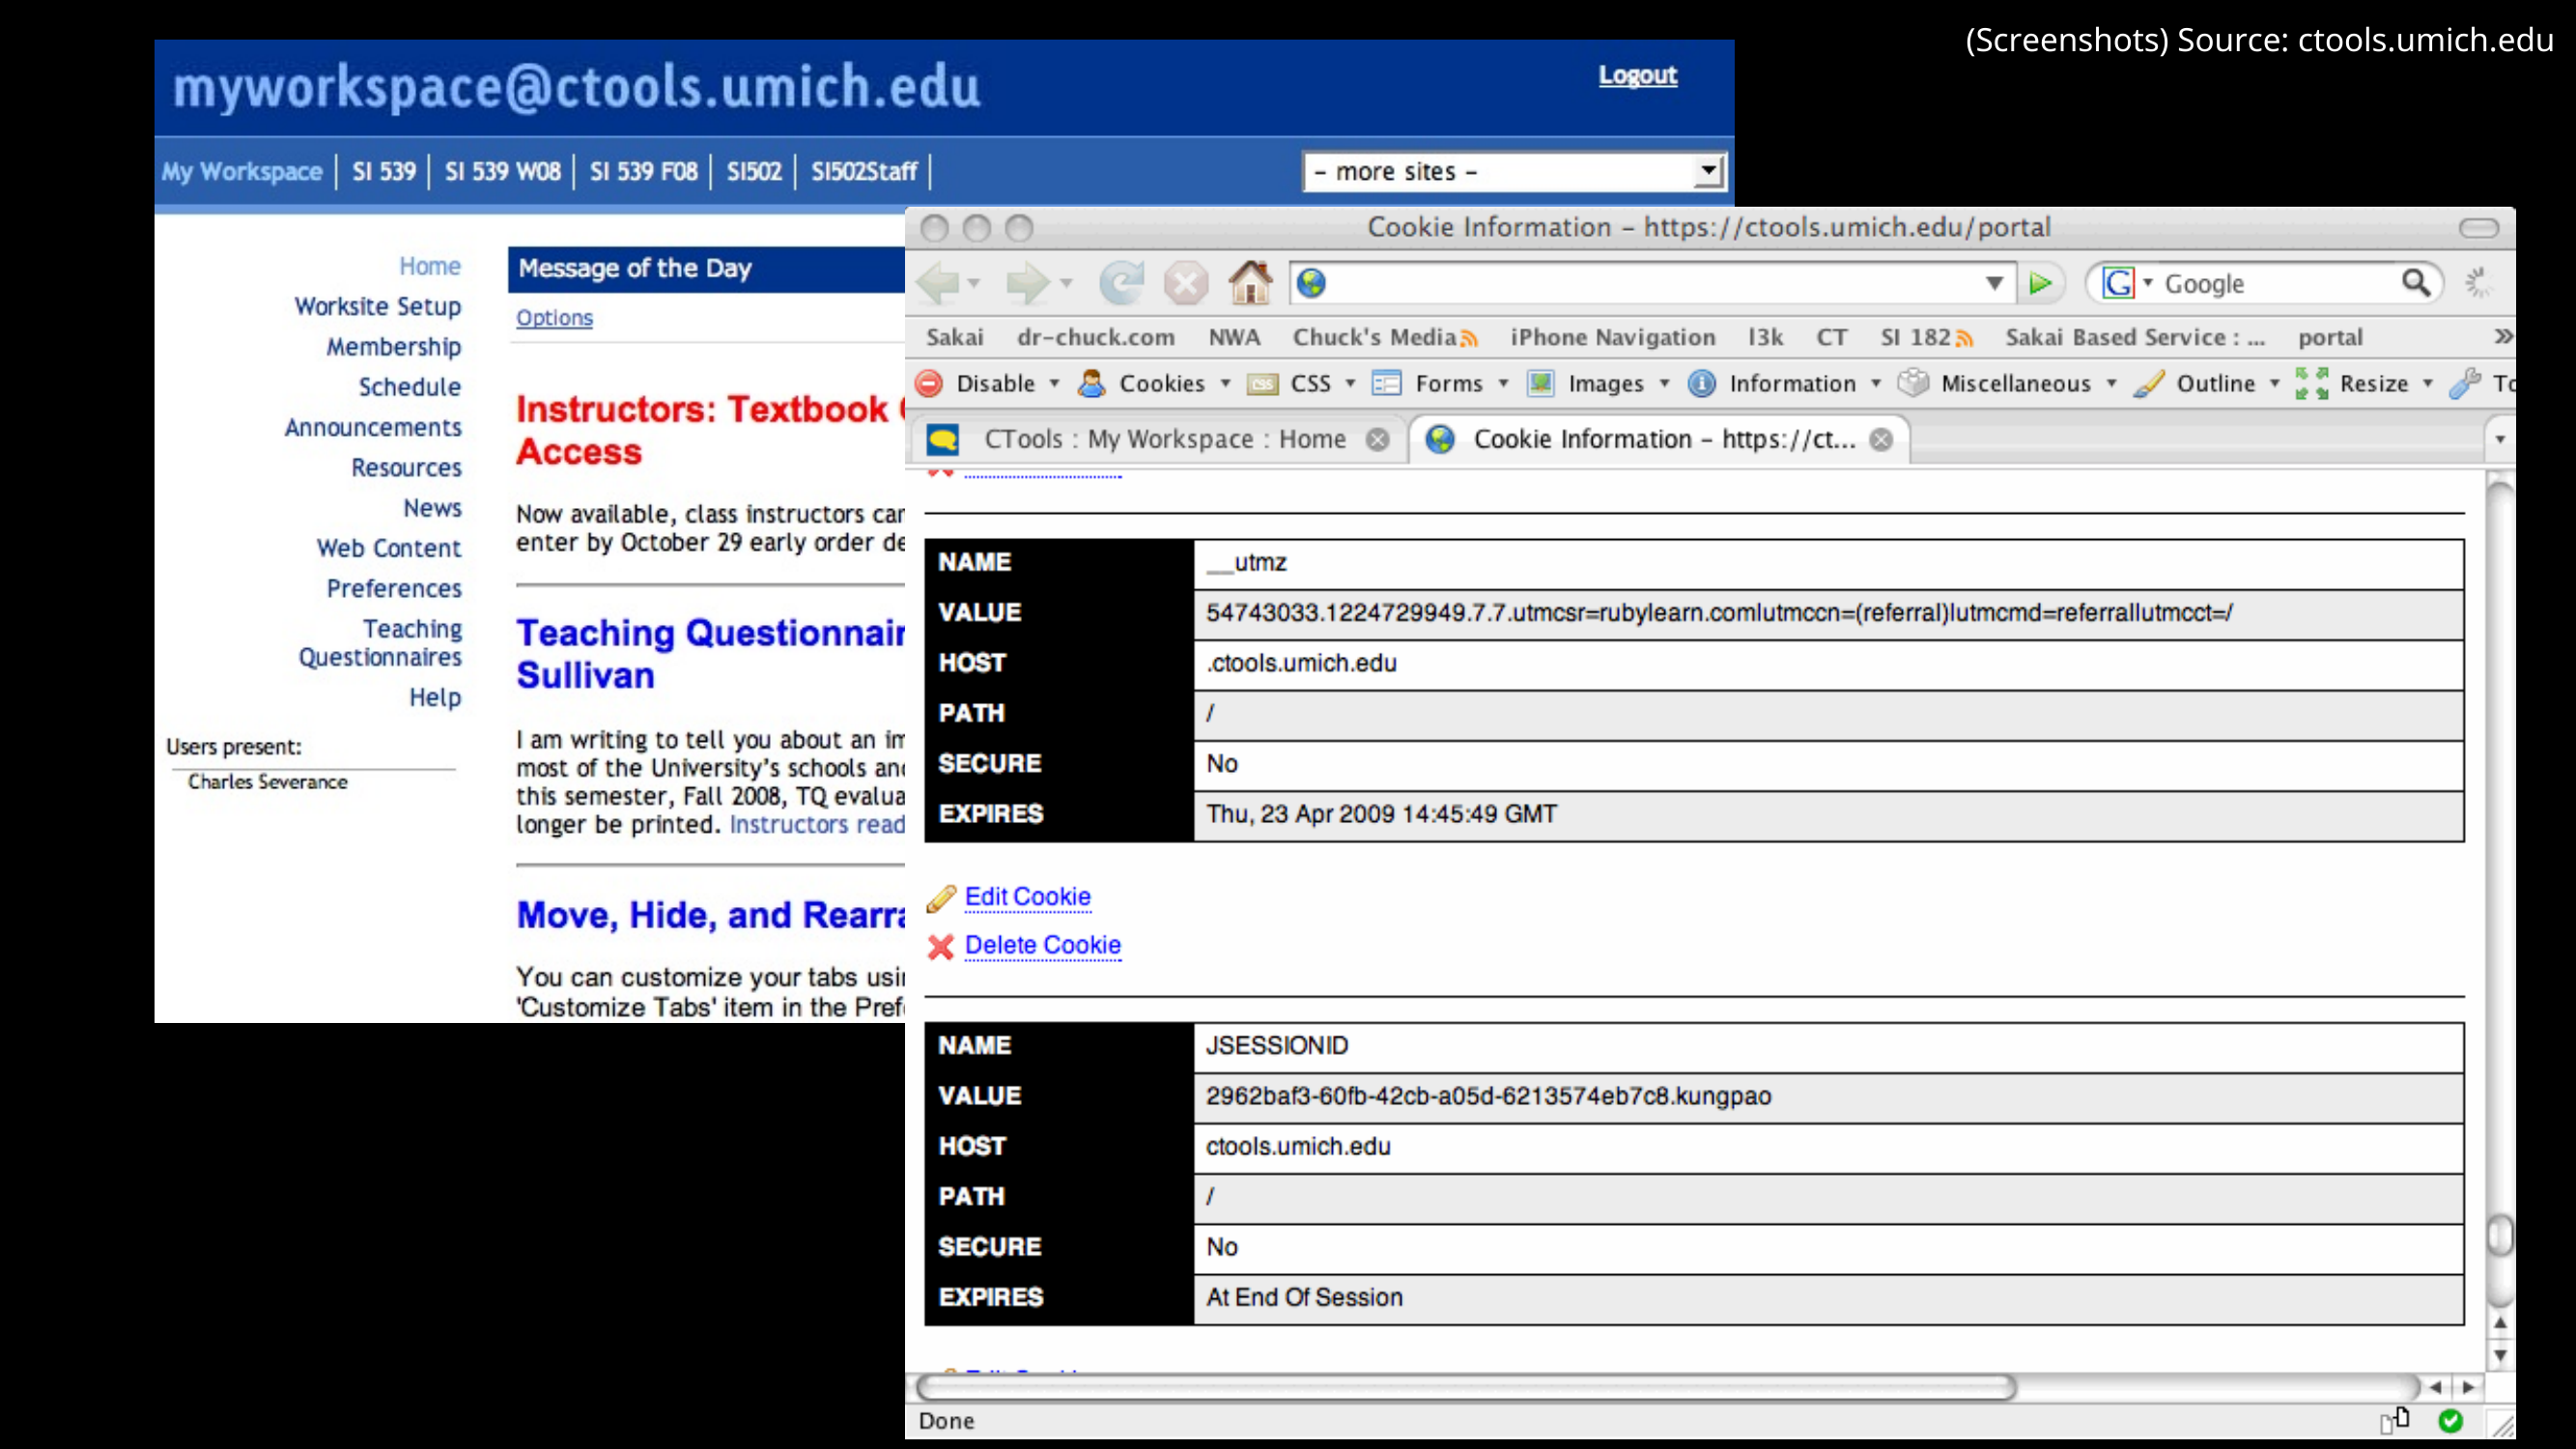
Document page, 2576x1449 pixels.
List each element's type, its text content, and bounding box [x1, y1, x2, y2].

picture [155, 40, 2516, 1439]
text_box (Screenshots) Source: ctools.umich.edu [1951, 12, 2576, 66]
